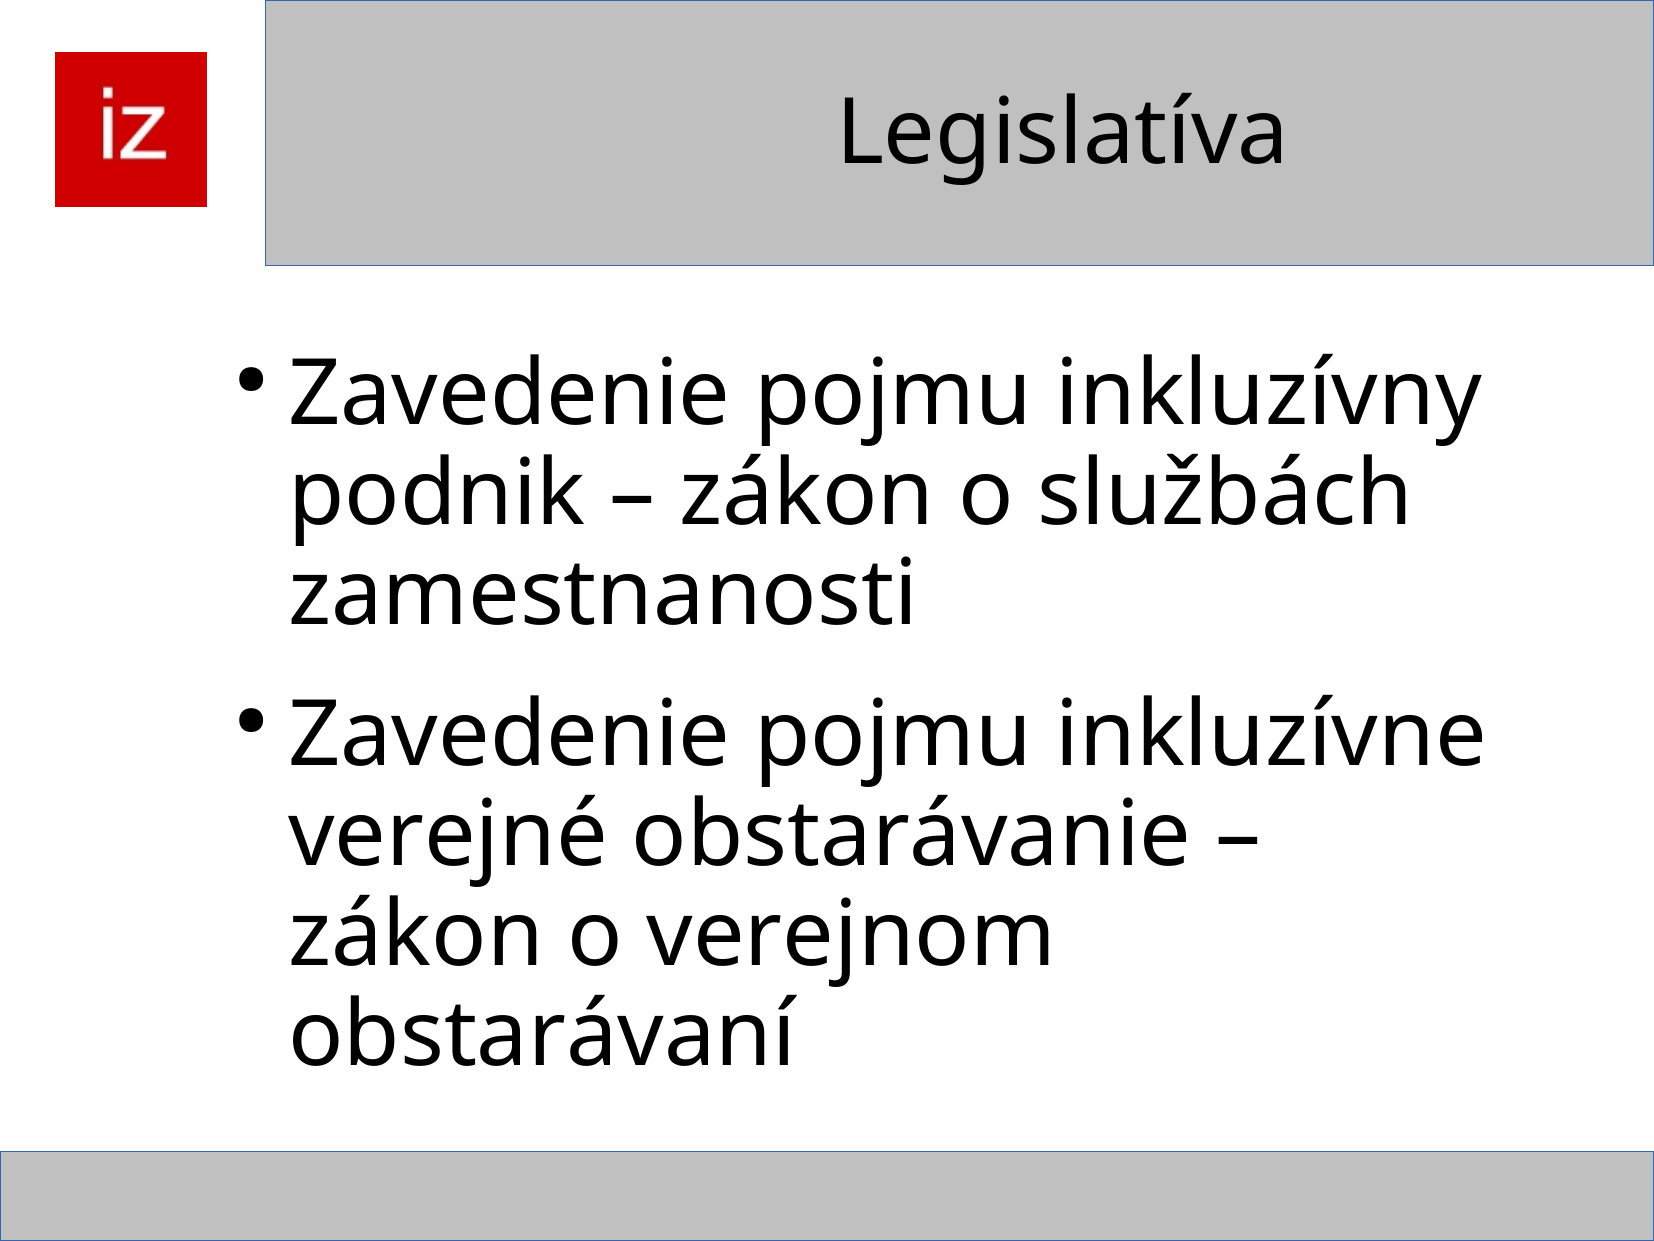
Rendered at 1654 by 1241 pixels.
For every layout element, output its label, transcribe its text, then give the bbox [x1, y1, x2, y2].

picture [55, 52, 207, 207]
list Zavedenie pojmu inkluzívny podnik – zákon o službách zamestnanosti Zavedenie pojmu inkluzívne verejné obstarávanie – zákon o verejnom obstarávaní [121, 344, 1533, 1126]
title Legislatíva [561, 29, 1565, 237]
